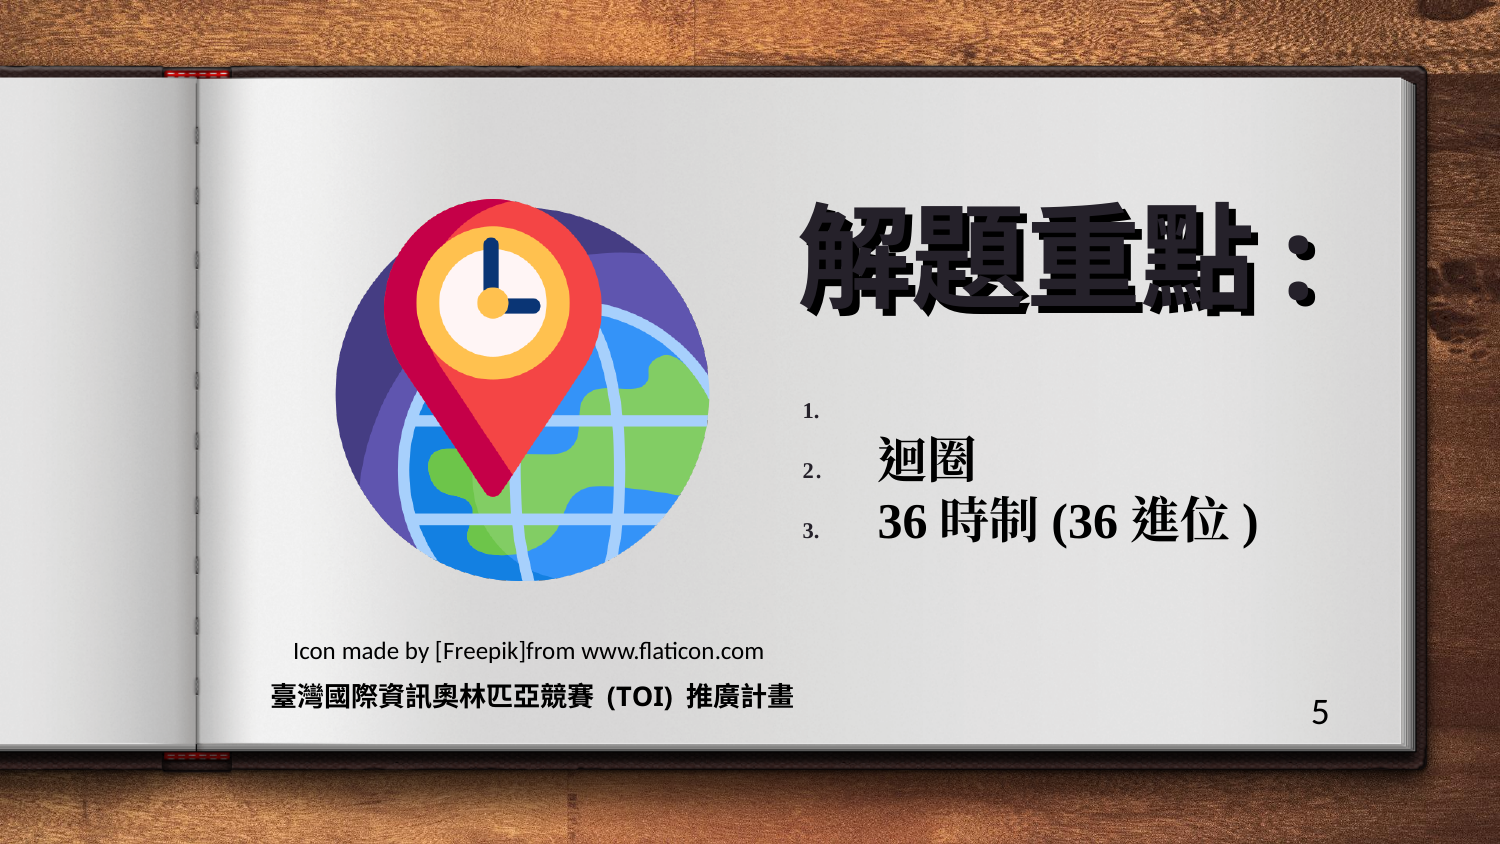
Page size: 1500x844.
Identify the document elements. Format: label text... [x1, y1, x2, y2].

picture [331, 199, 713, 581]
subtitle 迴圈 36時制(36進位) [787, 353, 1341, 627]
text_box Icon made by [Freepik]from www.flaticon.com [278, 627, 867, 672]
title 解題重點: [782, 146, 1313, 338]
text_box [1295, 672, 1386, 737]
